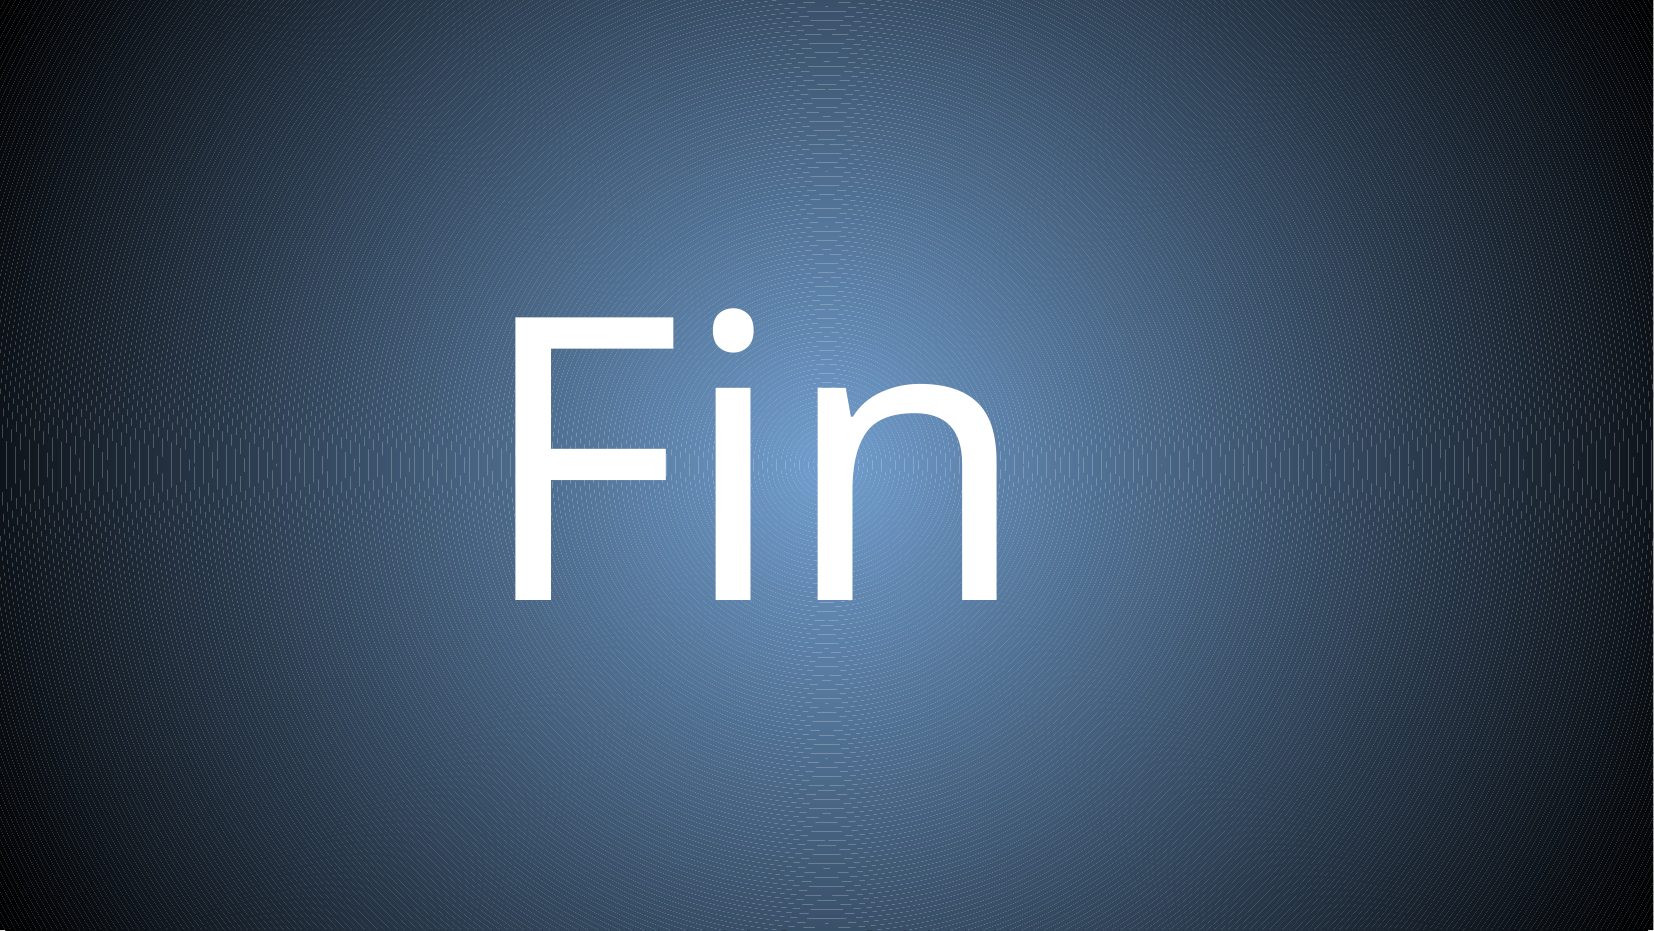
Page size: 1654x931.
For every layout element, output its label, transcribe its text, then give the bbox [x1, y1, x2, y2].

list Fin [0, 177, 1506, 717]
